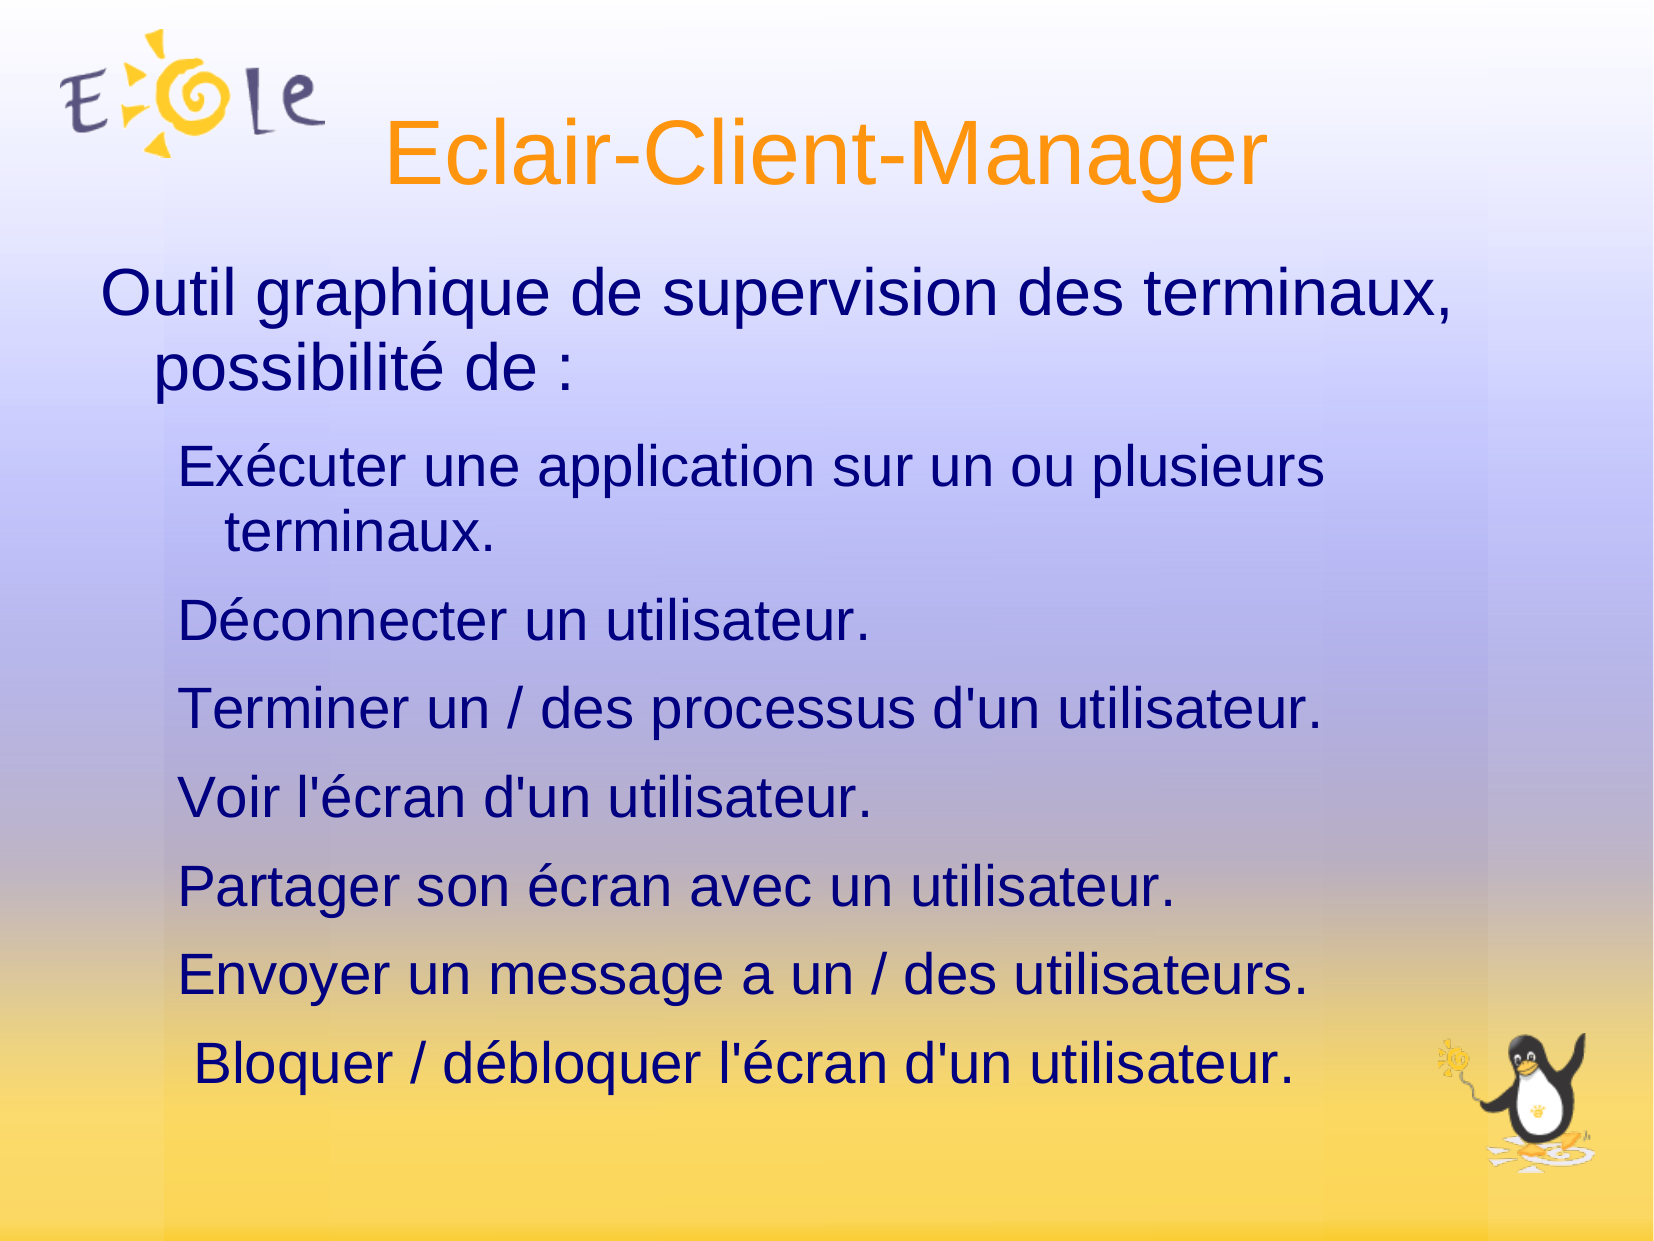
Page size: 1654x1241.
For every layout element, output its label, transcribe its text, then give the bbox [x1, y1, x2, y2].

list Outil graphique de supervision des terminaux, possibilité de : Exécuter une application sur un ou plusieurs terminaux. Déconnecter un utilisateur. Terminer un / des processus d'un utilisateur. Voir l'écran d'un utilisateur. Partager son écran avec un utilisateur. Envoyer un message a un / des utilisateurs. Bloquer / débloquer l'écran d'un utilisateur. [82, 254, 1571, 1116]
title Eclair-Client-Manager [82, 56, 1571, 250]
picture [0, 0, 1654, 1241]
